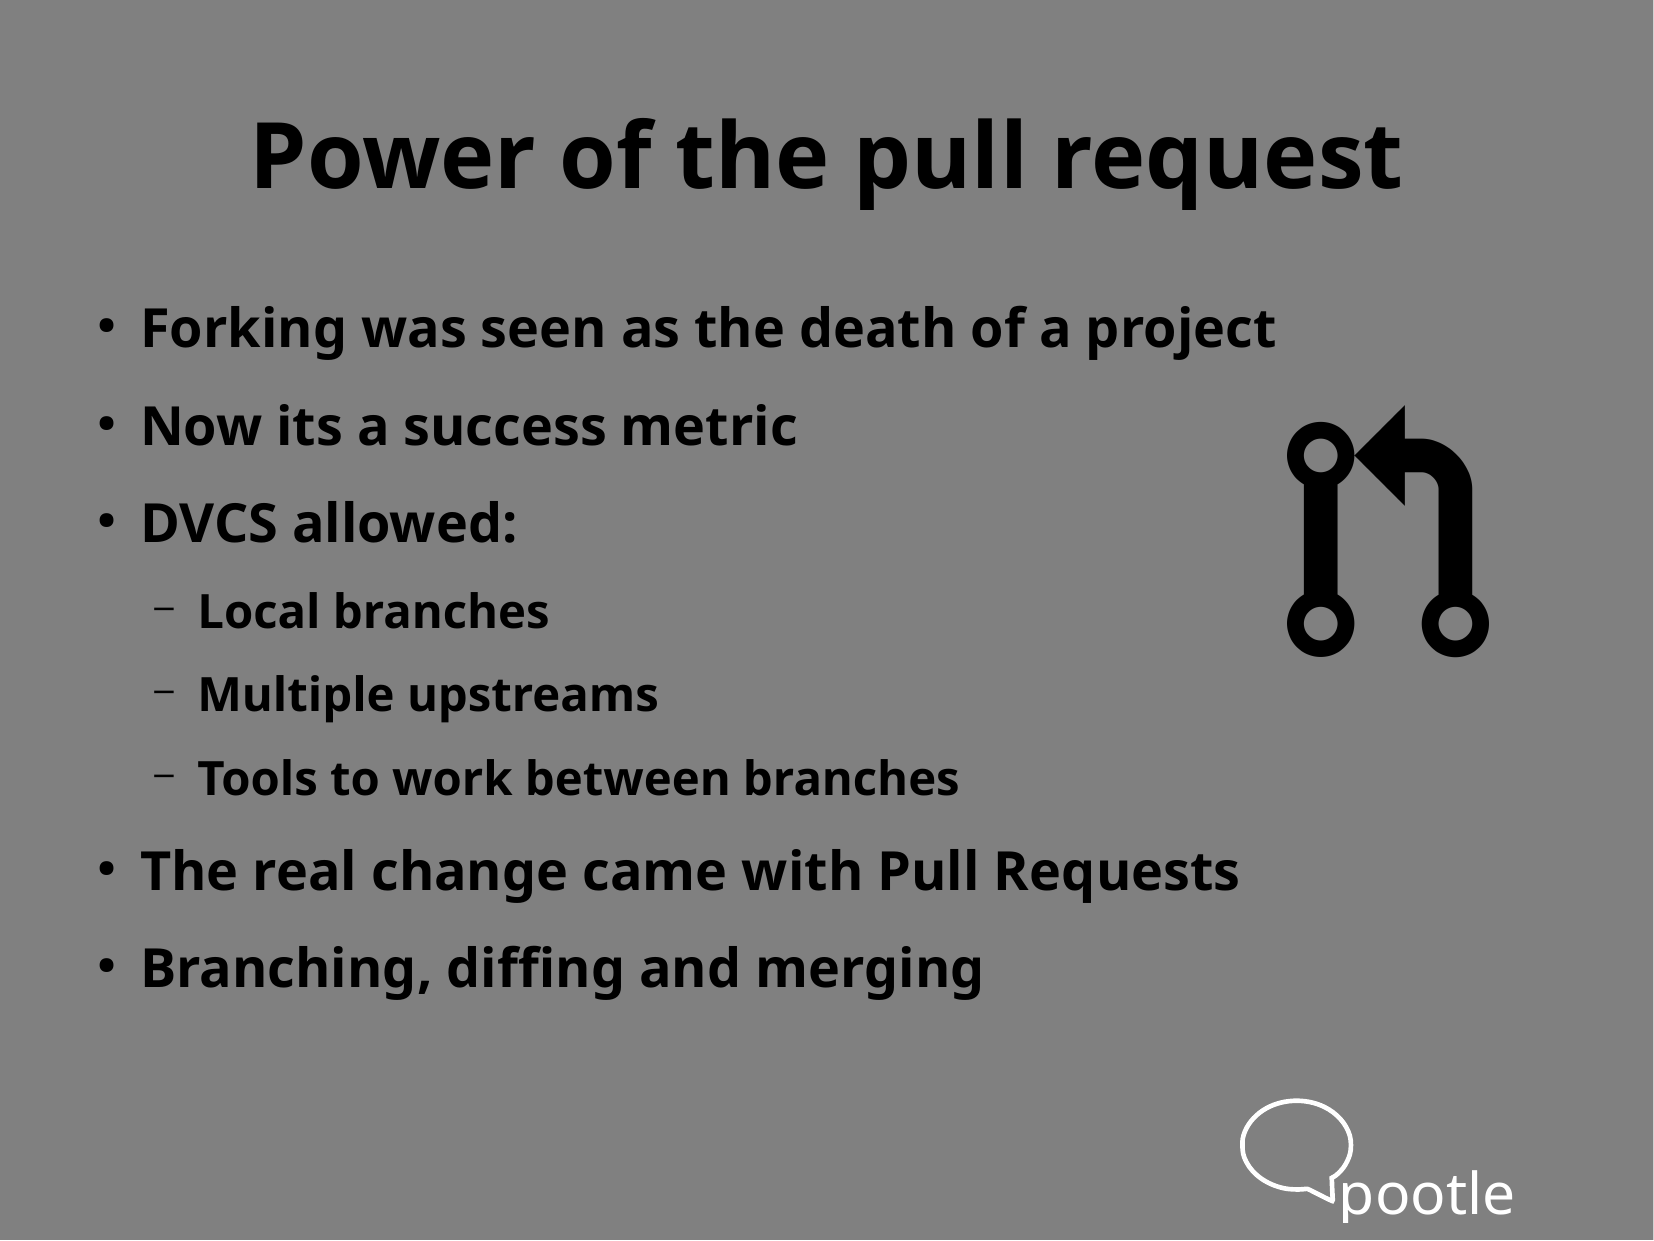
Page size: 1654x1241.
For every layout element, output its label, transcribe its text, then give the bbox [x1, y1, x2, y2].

picture [1287, 405, 1489, 674]
title Power of the pull request [82, 49, 1571, 257]
list Forking was seen as the death of a project Now its a success metric DVCS allowed: Local branches Multiple upstreams Tools to work between branches The real change came with Pull Requests Branching, diffing and merging [82, 290, 1571, 1010]
